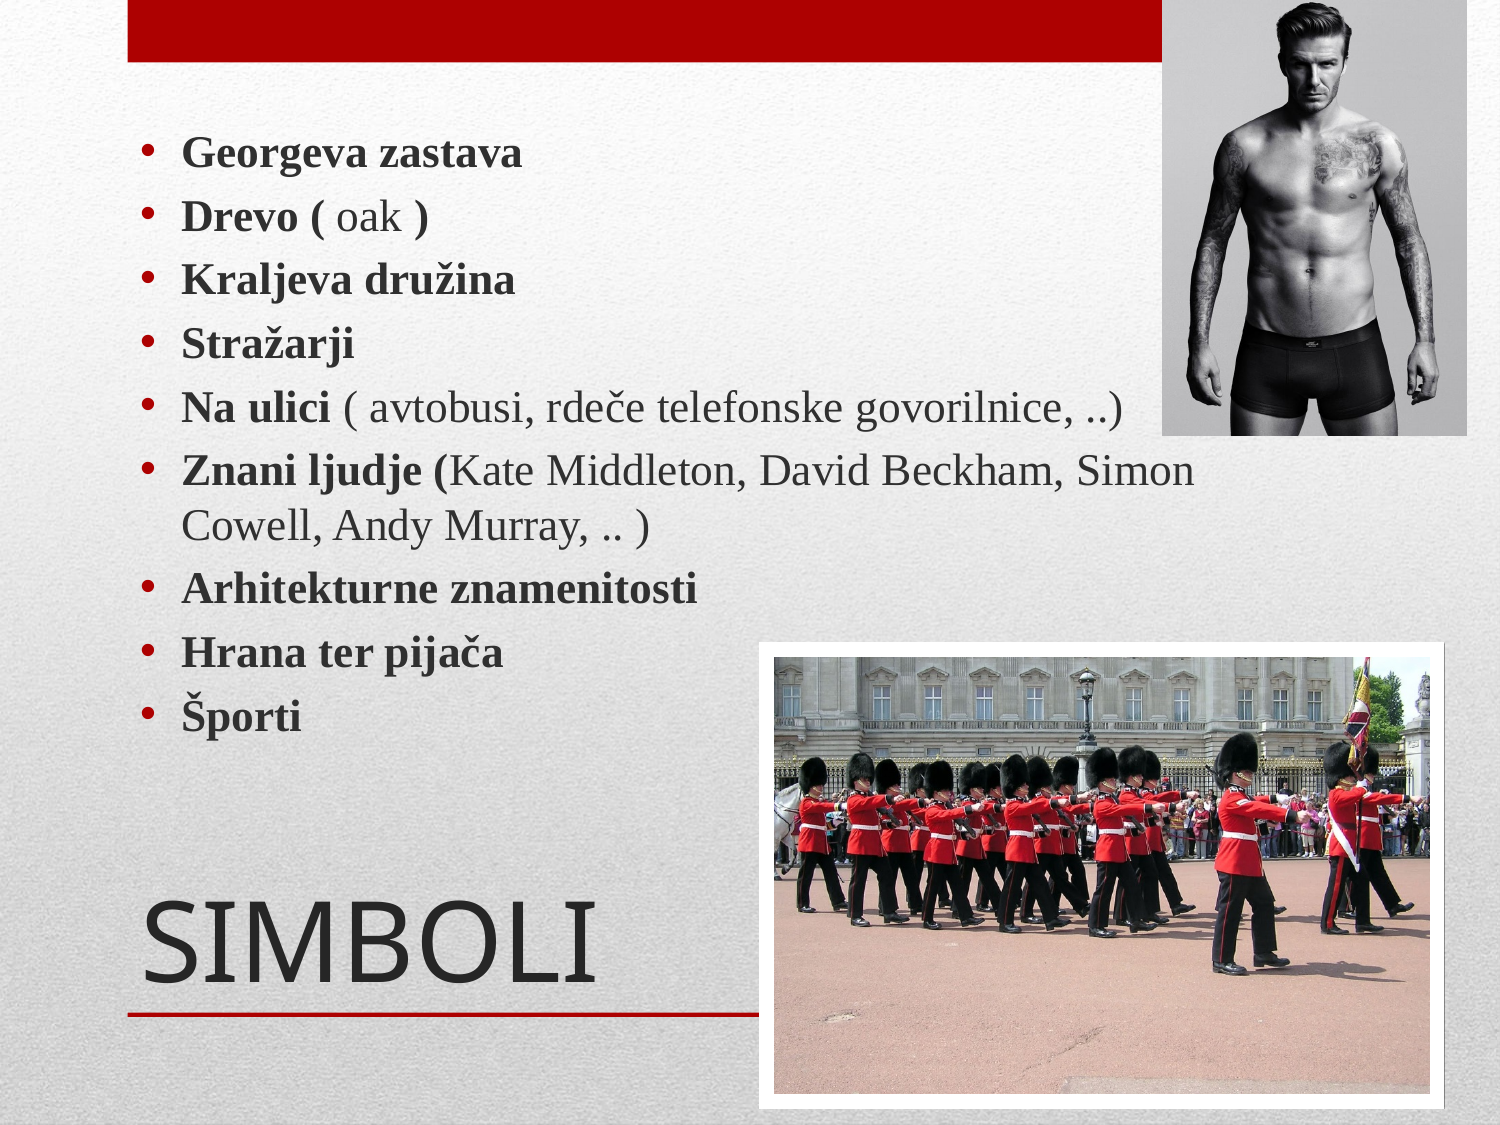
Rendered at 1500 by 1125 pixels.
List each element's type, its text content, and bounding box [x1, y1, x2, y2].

list Georgeva zastava Drevo ( oak ) Kraljeva družina Stražarji Na ulici ( avtobusi, rdeče telefonske govorilnice, ..) Znani ljudje (Kate Middleton, David Beckham, Simon Cowell, Andy Murray, .. ) Arhitekturne znamenitosti Hrana ter pijača Športi [125, 112, 1363, 750]
picture [0, 0, 1500, 1125]
title SIMBOLI [125, 750, 759, 1013]
